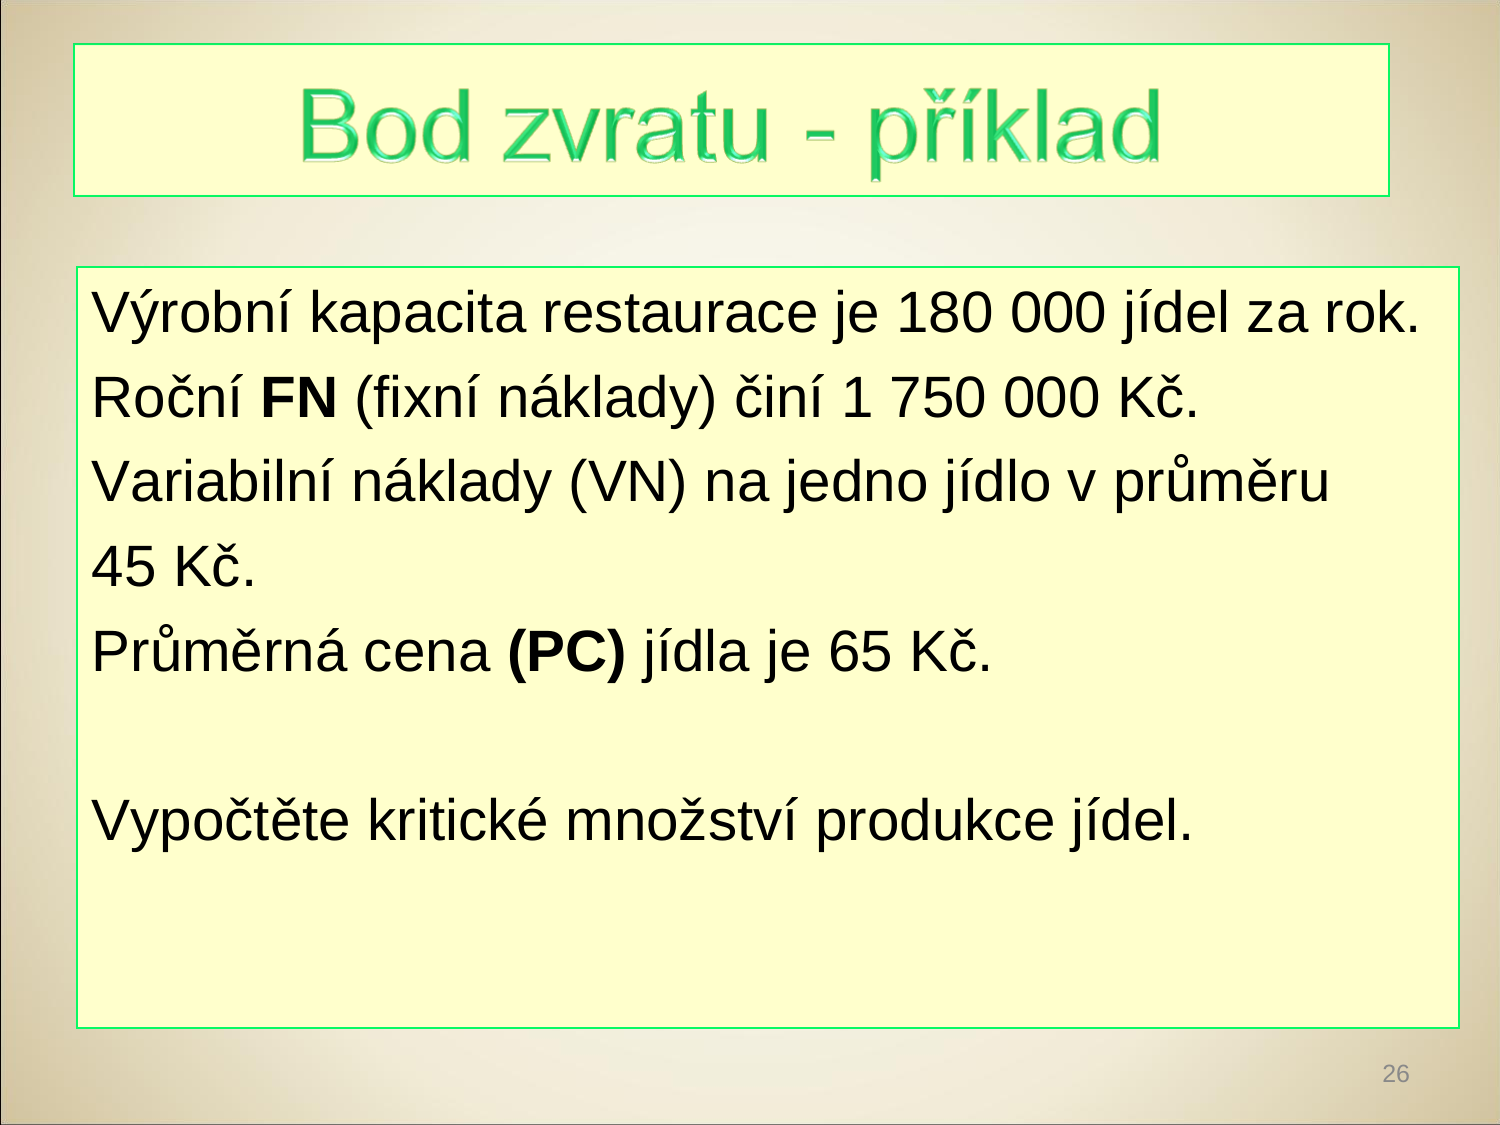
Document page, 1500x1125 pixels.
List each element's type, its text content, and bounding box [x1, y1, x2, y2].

list Výrobní kapacita restaurace je 180 000 jídel za rok. Roční FN (fixní náklady) činí 1 750 000 Kč. Variabilní náklady (VN) na jedno jídlo v průměru 45 Kč. Průměrná cena (PC) jídla je 65 Kč. Vypočtěte kritické množství produkce jídel. [76, 267, 1459, 1029]
text_box [72, 31, 1391, 198]
text_box <číslo> [1074, 1042, 1426, 1103]
picture [0, 0, 1500, 1125]
